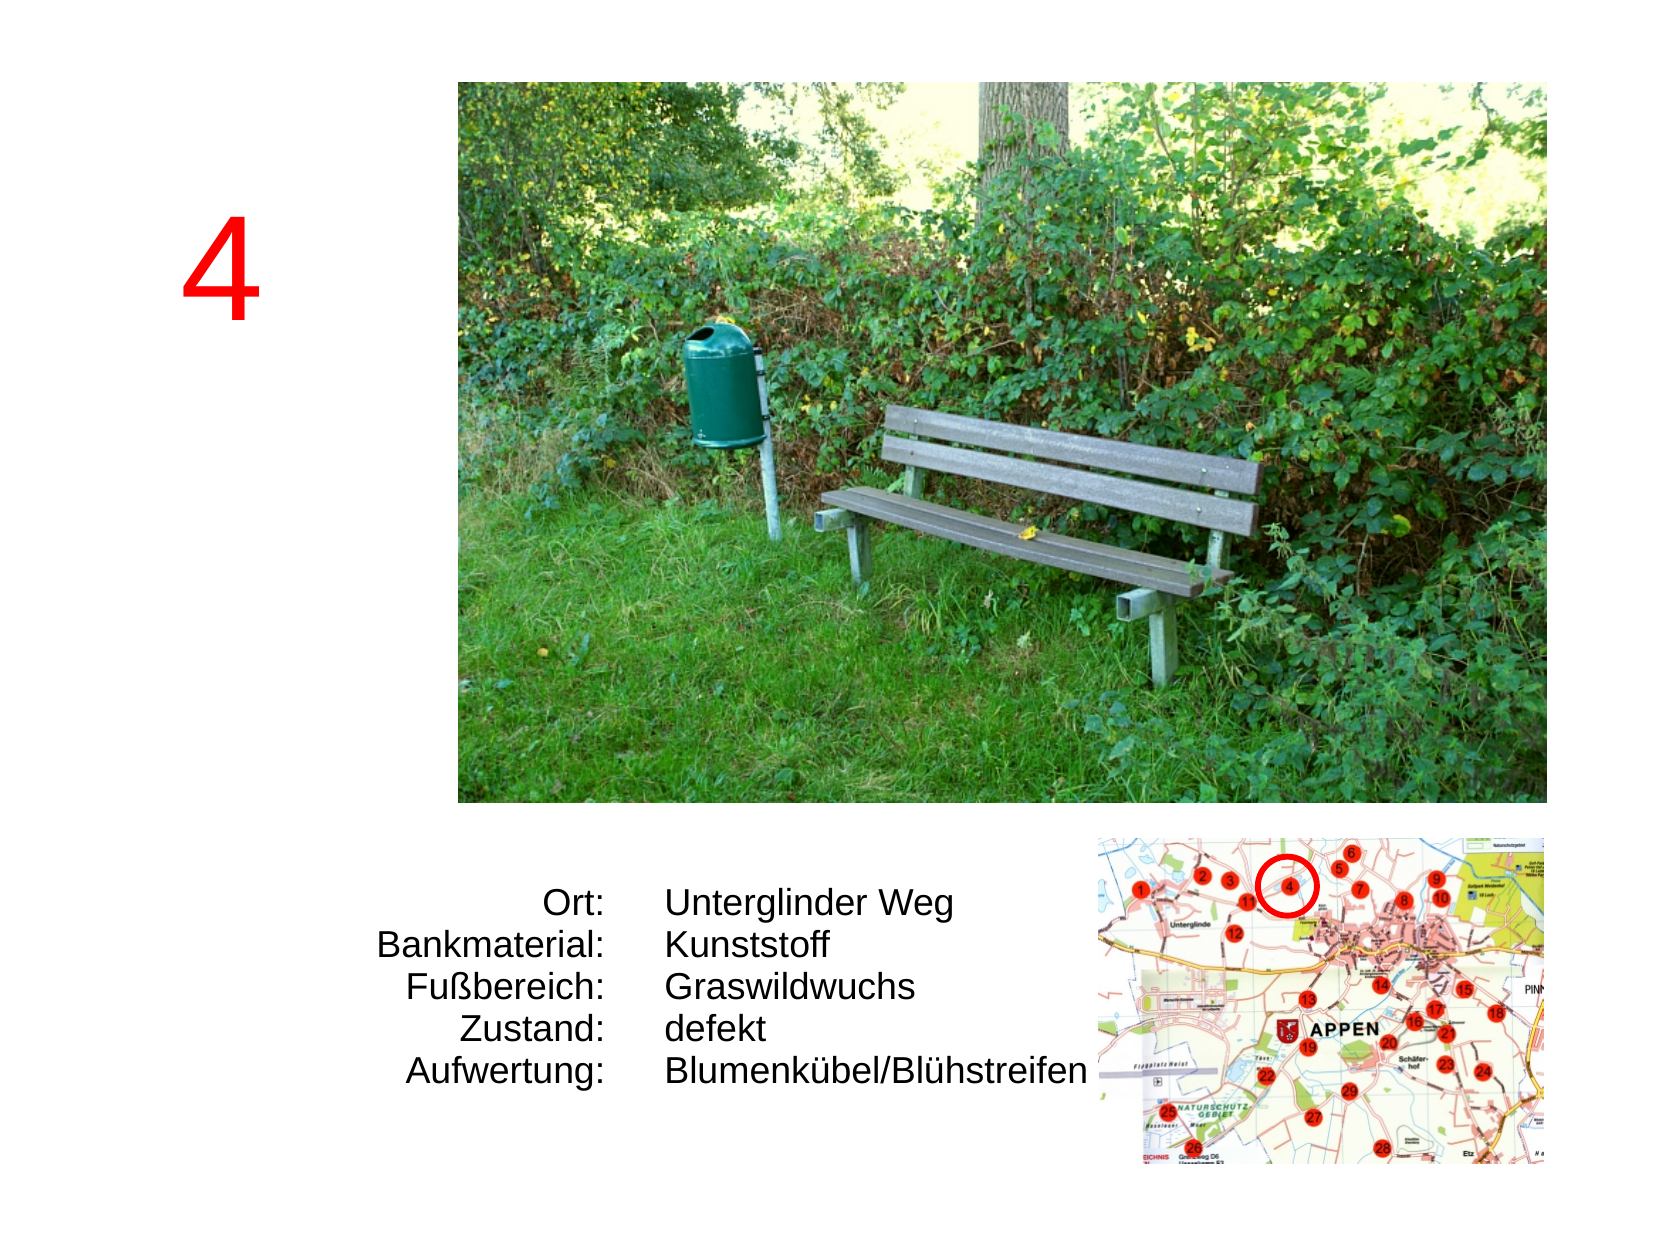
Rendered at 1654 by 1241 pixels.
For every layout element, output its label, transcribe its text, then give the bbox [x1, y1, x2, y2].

picture [1098, 838, 1544, 1164]
text_box 4 [165, 177, 317, 360]
picture [458, 82, 1547, 803]
text_box Ort: Unterglinder Weg Bankmaterial: Kunststoff Fußbereich: Graswildwuchs Zustand: defekt Aufwertung: Blumenkübel/Blühstreifen [354, 873, 1098, 1142]
